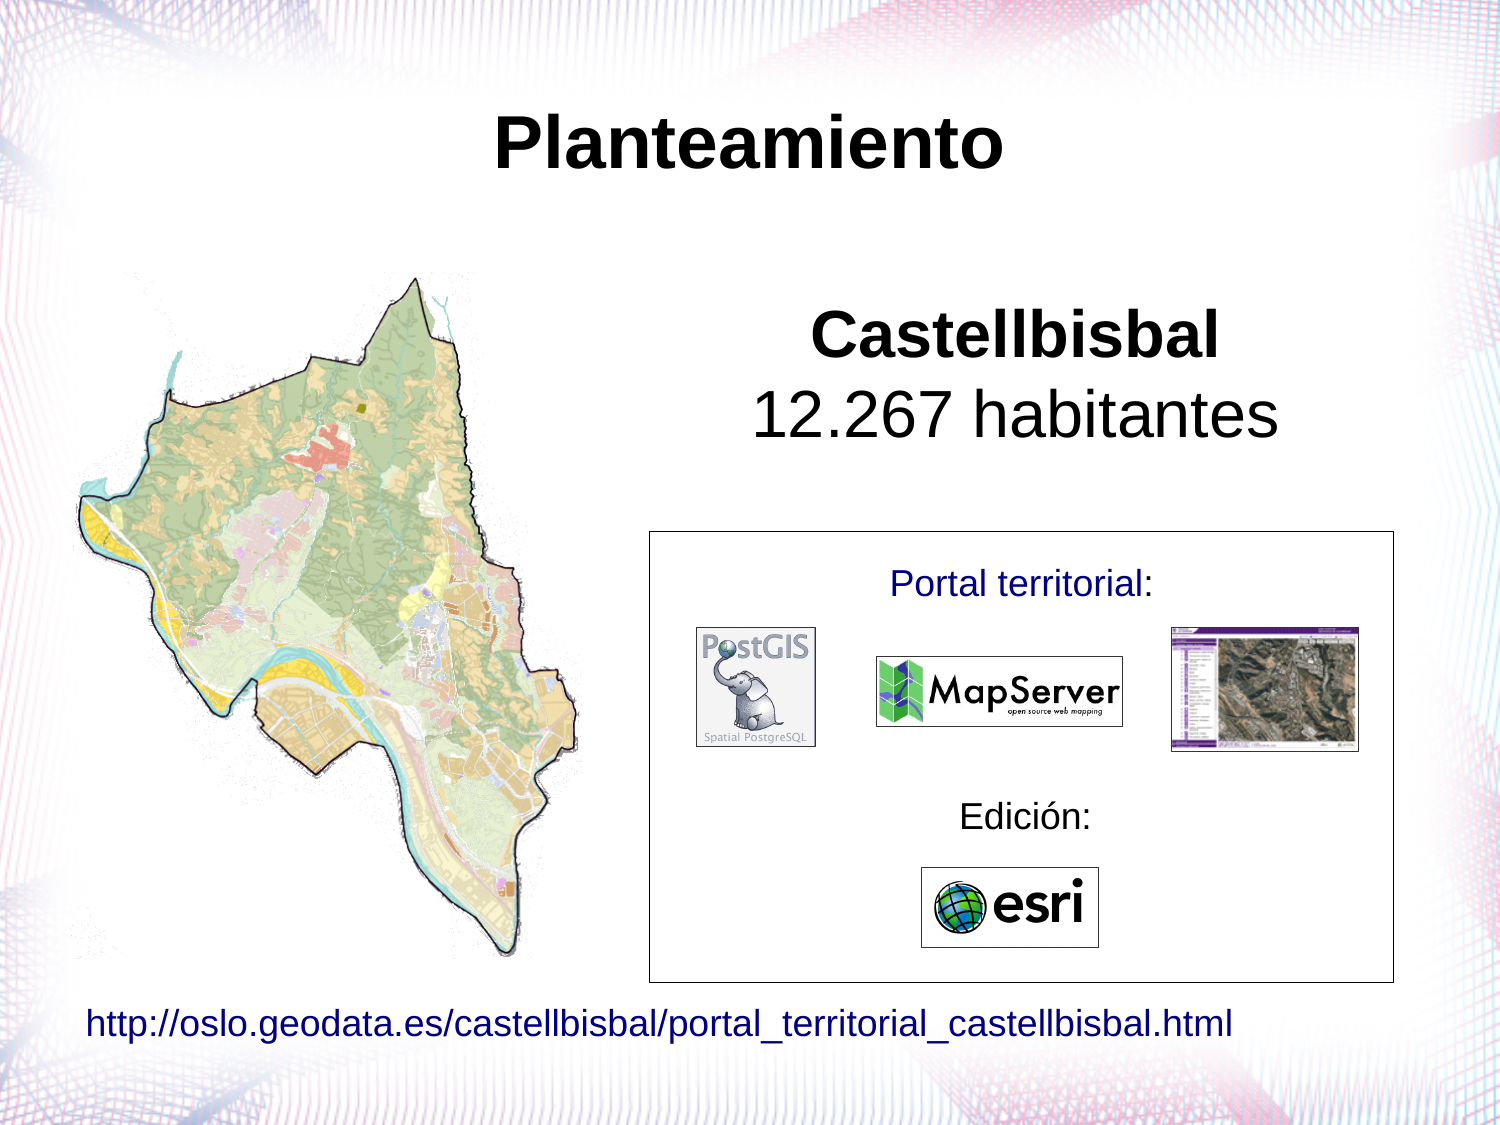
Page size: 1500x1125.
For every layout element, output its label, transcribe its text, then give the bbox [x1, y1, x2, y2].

text_box Portal territorial: [649, 531, 1394, 983]
text_box Castellbisbal 12.267 habitantes [649, 283, 1382, 459]
picture [0, 0, 1500, 1125]
title Planteamiento [75, 45, 1426, 233]
text_box http://oslo.geodata.es/castellbisbal/portal_territorial_castellbisbal.html [70, 991, 1249, 1052]
